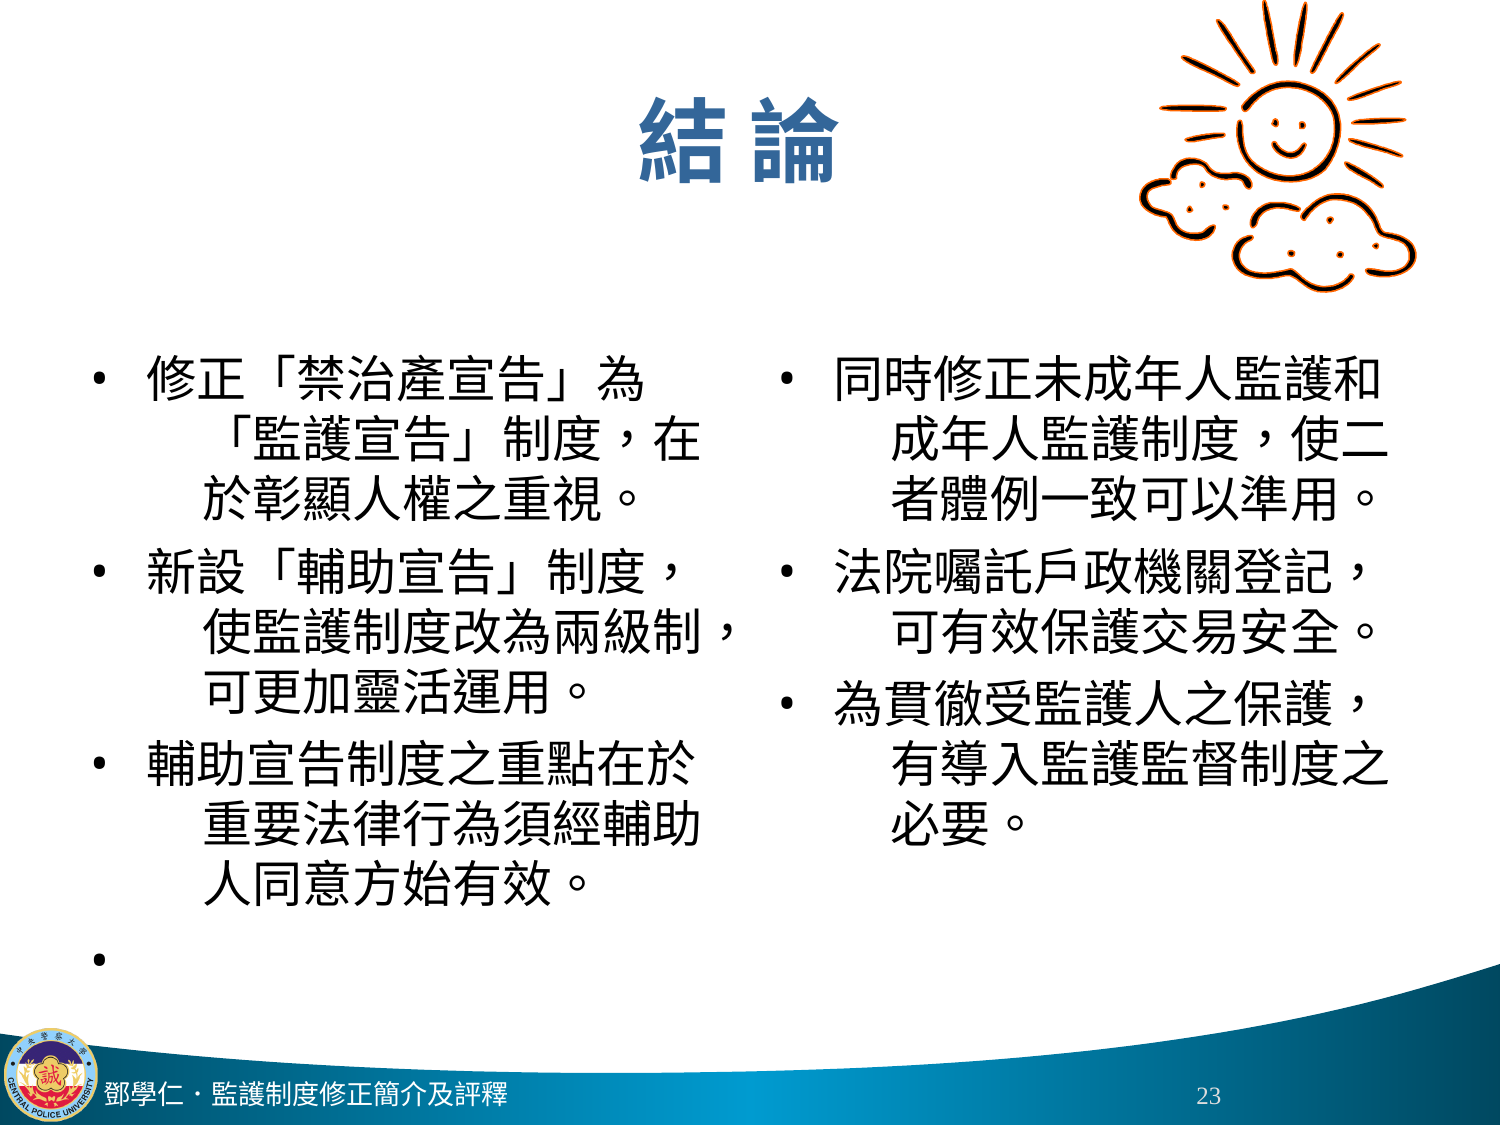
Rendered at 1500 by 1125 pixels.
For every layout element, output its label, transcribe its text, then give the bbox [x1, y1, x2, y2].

text_box [1185, 133, 1225, 142]
text_box [1344, 162, 1384, 188]
text_box [1181, 55, 1240, 87]
text_box [1236, 81, 1341, 182]
text_box [1327, 217, 1334, 224]
list 修正「禁治產宣告」為「監護宣告」制度，在於彰顯人權之重視。 新設「輔助宣告」制度，使監護制度改為兩級制，可更加靈活運用。 輔助宣告制度之重點在於重要法律行為須經輔助人同意方始有效。 [75, 339, 738, 1083]
text_box [1372, 243, 1379, 249]
text_box [1139, 158, 1252, 241]
text_box [1232, 235, 1354, 293]
text_box [1351, 118, 1406, 124]
text_box [1181, 1046, 1500, 1125]
text_box [1335, 43, 1381, 84]
text_box [1187, 206, 1193, 213]
text_box [1216, 19, 1255, 74]
text_box [1294, 2, 1307, 67]
text_box [1250, 202, 1301, 228]
text_box [1272, 141, 1307, 159]
list 同時修正未成年人監護和成年人監護制度，使二者體例一致可以準用。 法院囑託戶政機關登記，可有效保護交易安全。 為貫徹受監護人之保護，有導入監護監督制度之必要。 [762, 339, 1426, 1083]
text_box [1348, 138, 1403, 157]
text_box [1300, 193, 1416, 277]
text_box [1299, 121, 1306, 129]
text_box [1347, 81, 1402, 101]
text_box [1262, 0, 1278, 66]
text_box [1287, 250, 1295, 257]
text_box [1310, 12, 1344, 74]
text_box [1337, 251, 1344, 258]
title 結 論 [75, 45, 1426, 233]
text_box [1271, 118, 1279, 127]
text_box [1159, 105, 1227, 112]
